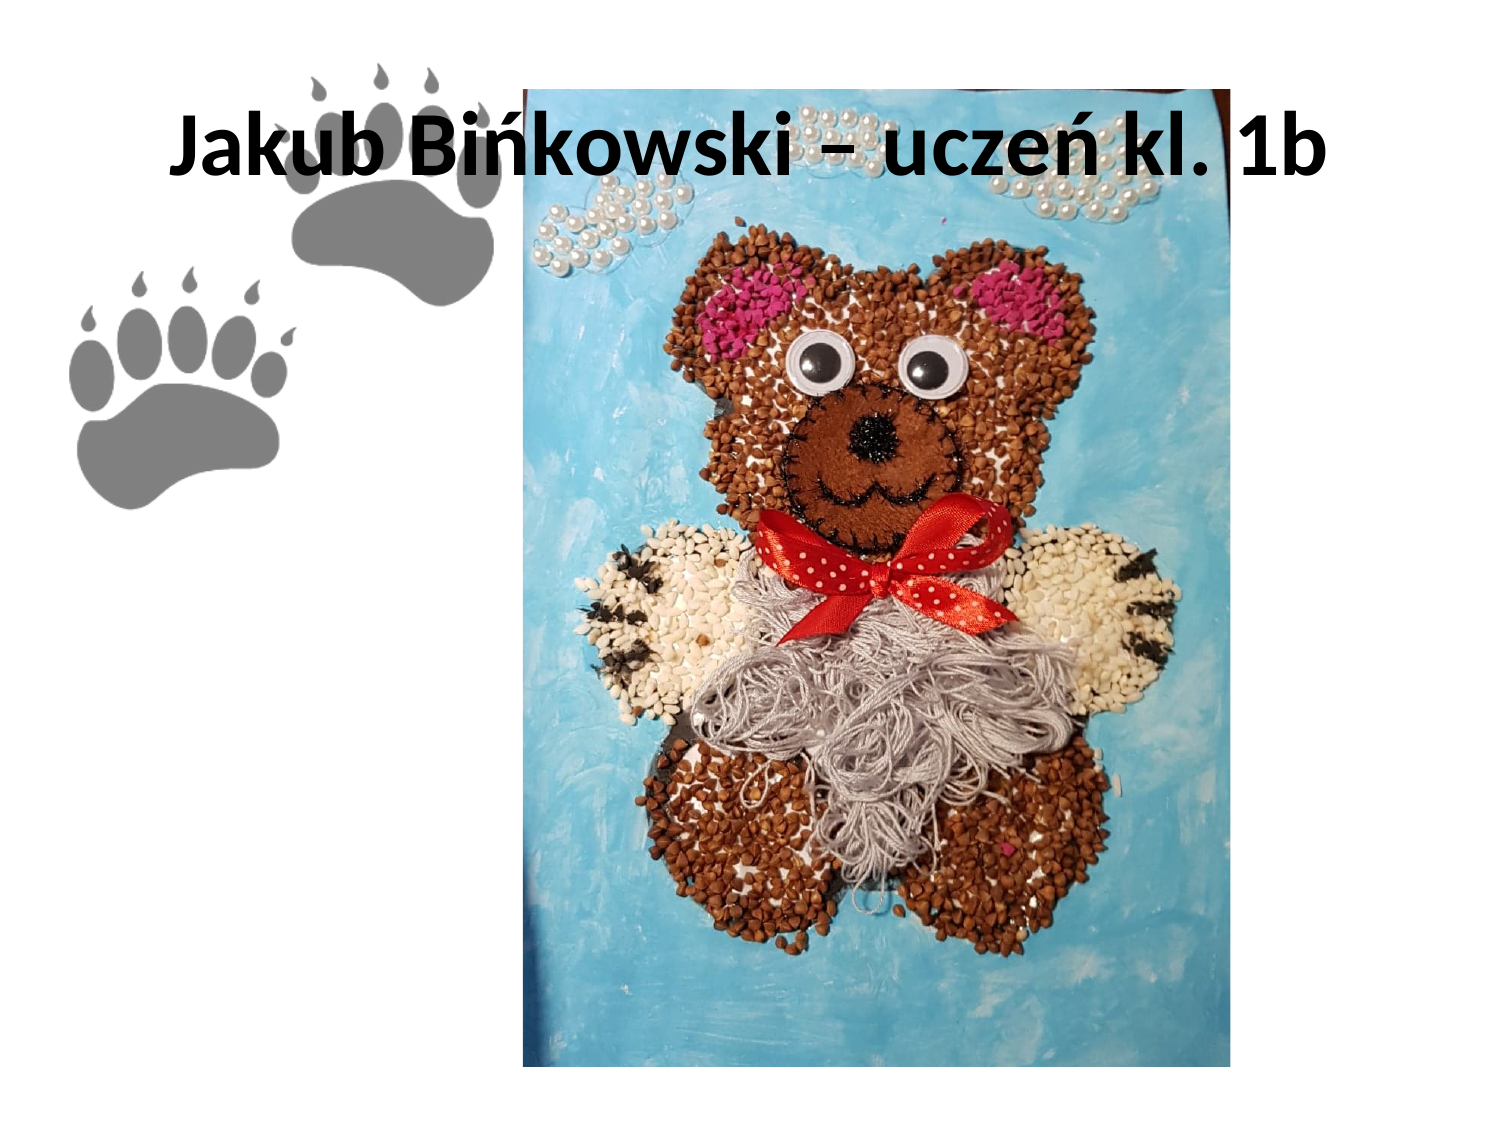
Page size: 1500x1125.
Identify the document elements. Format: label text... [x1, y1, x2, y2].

picture [522, 233, 1231, 1067]
picture [58, 46, 516, 521]
title Jakub Bińkowski – uczeń kl. 1b [75, 45, 1426, 233]
